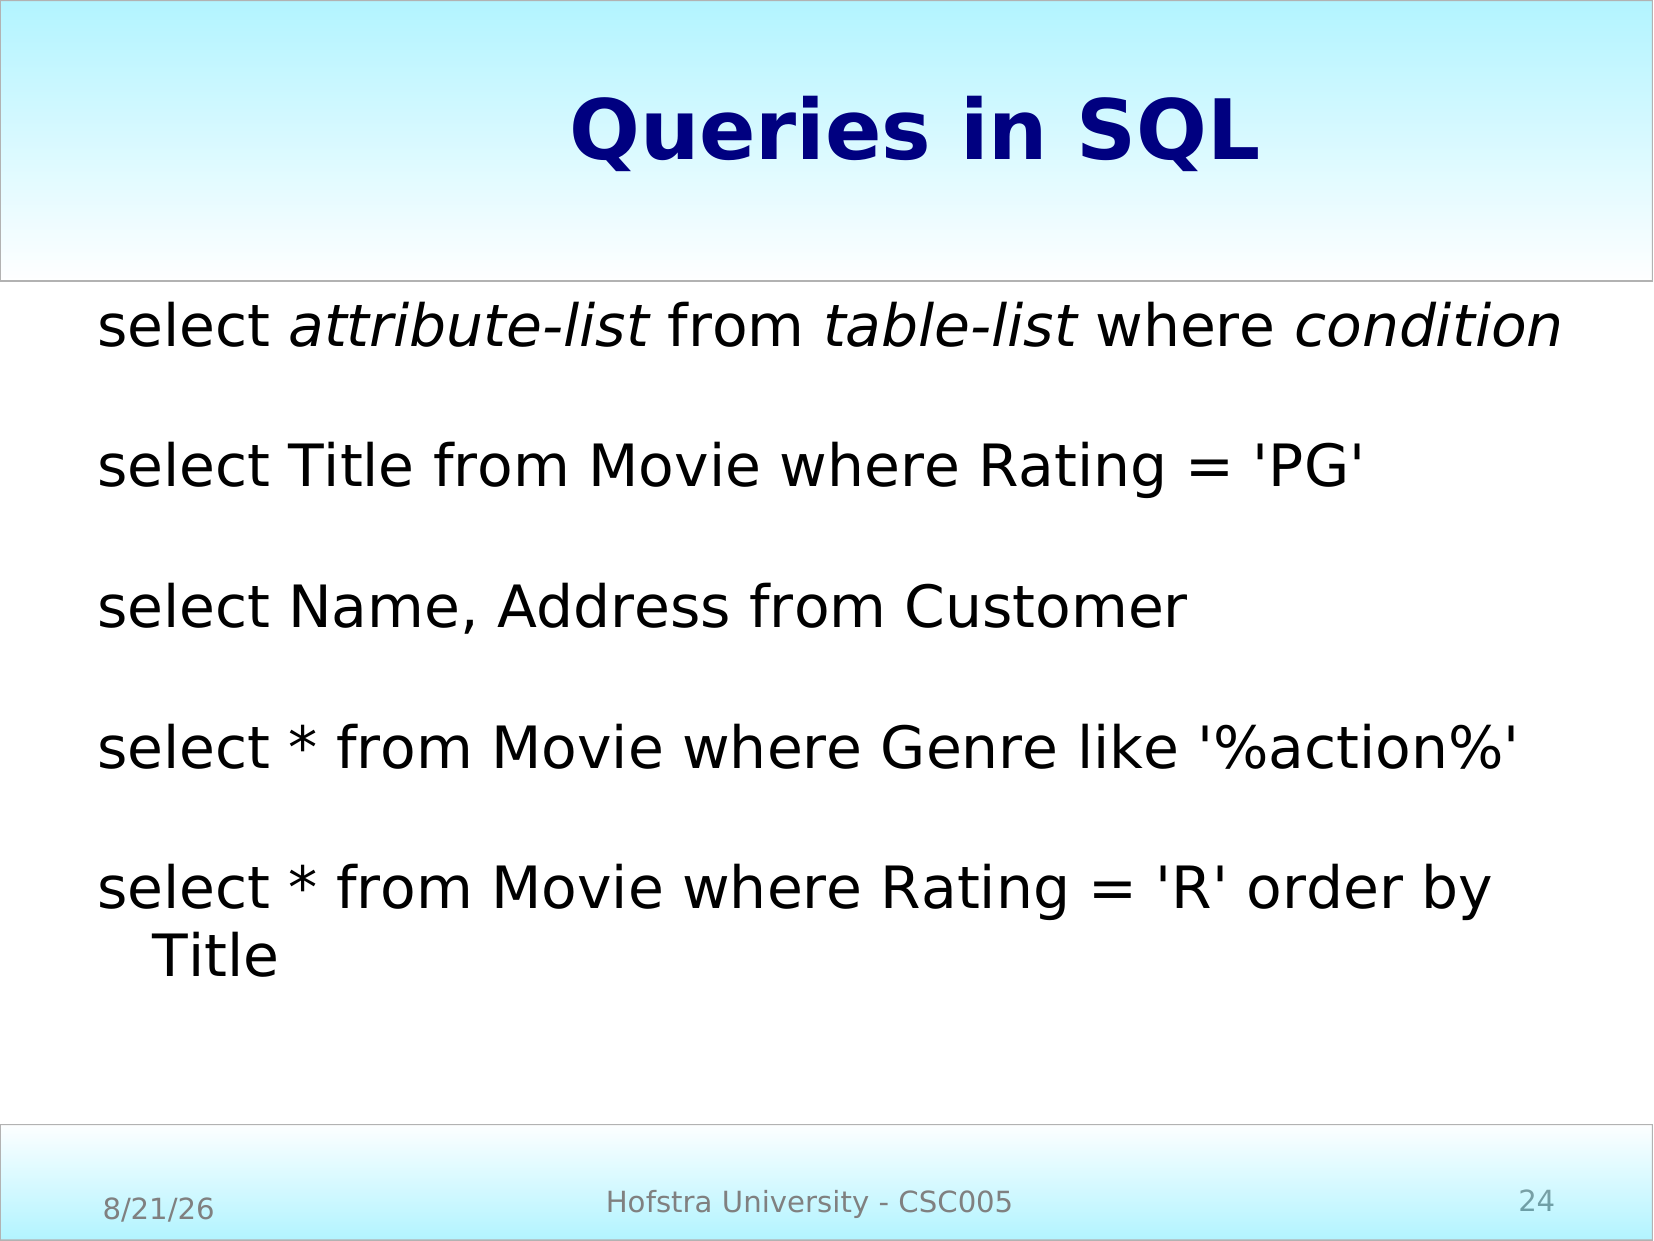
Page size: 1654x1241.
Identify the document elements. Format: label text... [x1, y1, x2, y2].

list select attribute-list from table-list where condition select Title from Movie where Rating = 'PG' select Name, Address from Customer select * from Movie where Genre like '%action%' select * from Movie where Rating = 'R' order by Title [82, 284, 1626, 1241]
title Queries in SQL [247, 27, 1612, 235]
